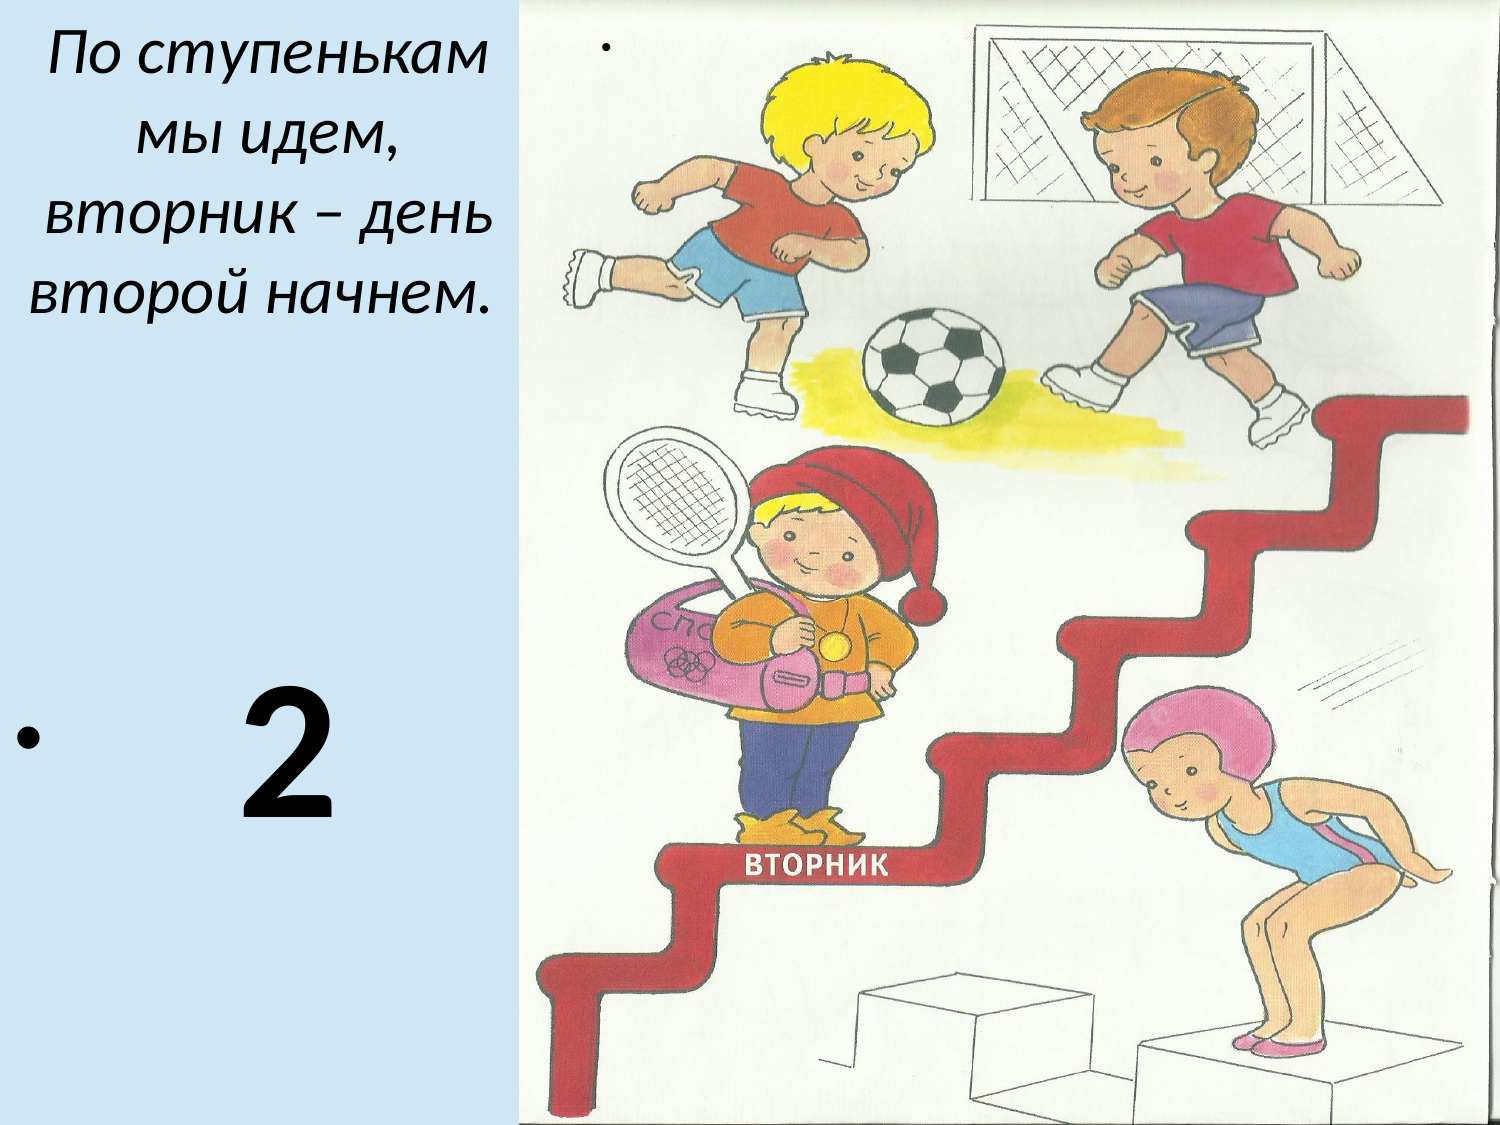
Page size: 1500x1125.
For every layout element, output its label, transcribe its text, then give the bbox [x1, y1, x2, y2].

title По ступенькам мы идем, вторник – день второй начнем. [0, 0, 538, 622]
picture [519, 0, 1500, 1125]
list 2 [0, 609, 520, 1121]
list [586, 0, 1425, 1005]
